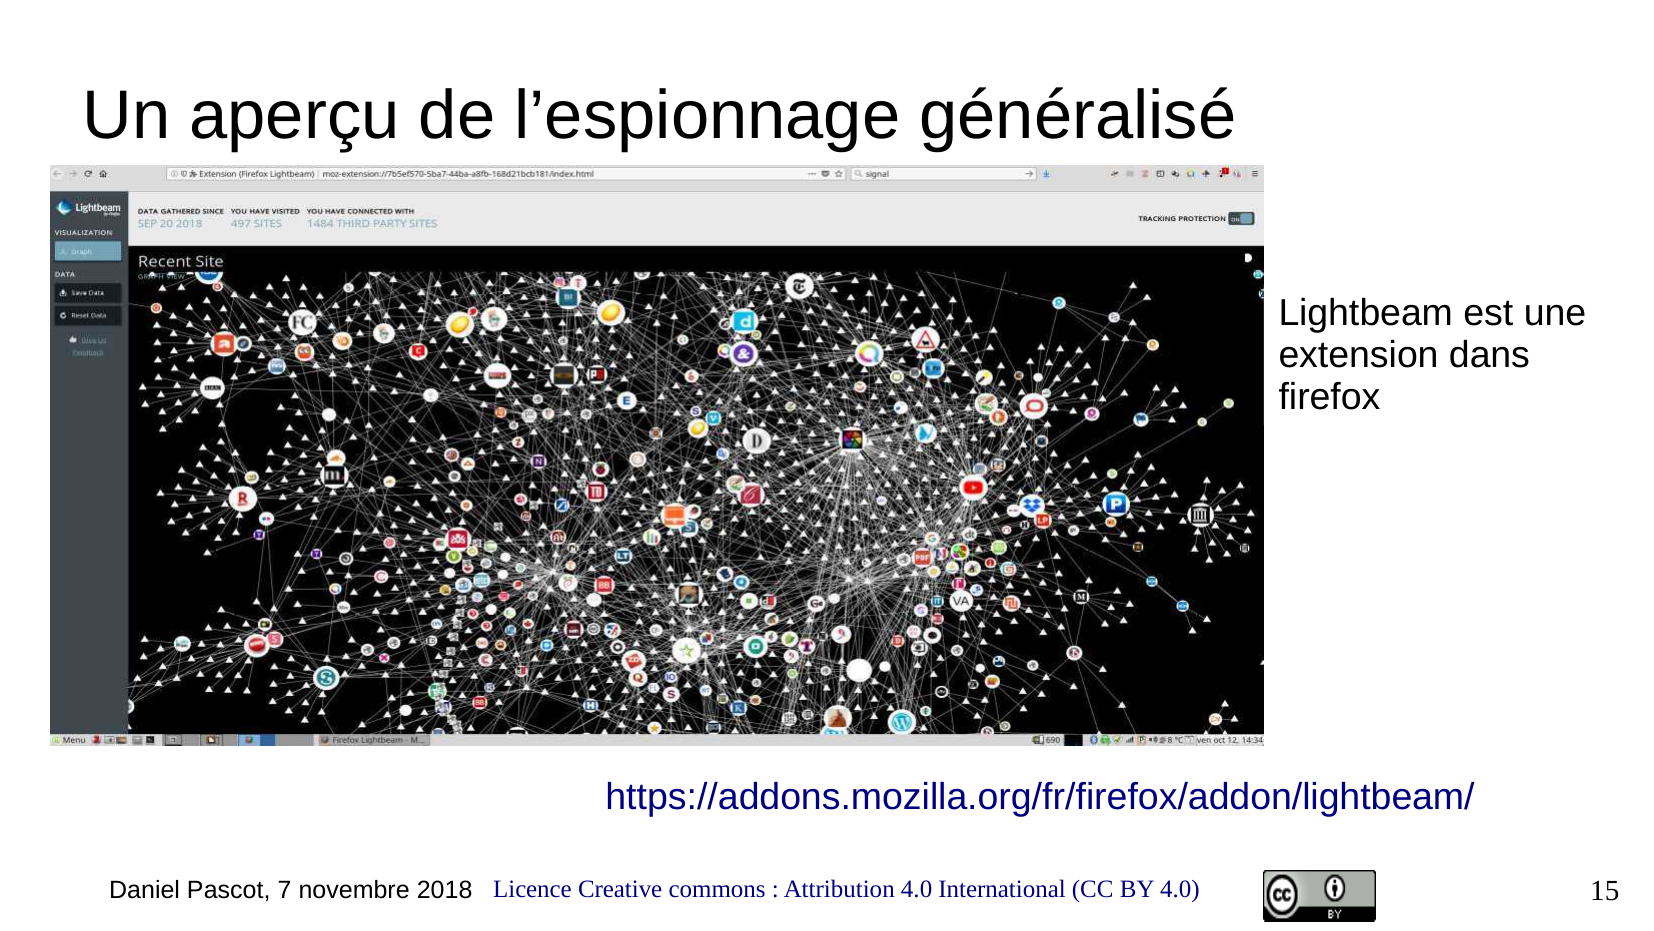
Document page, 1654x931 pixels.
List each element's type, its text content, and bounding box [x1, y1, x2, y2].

picture [50, 165, 1264, 746]
picture [1263, 870, 1376, 922]
title Un aperçu de l’espionnage généralisé [82, 37, 1571, 193]
text_box https://addons.mozilla.org/fr/firefox/addon/lightbeam/ [590, 767, 1501, 838]
text_box Lightbeam est une extension dans firefox [1263, 284, 1619, 426]
